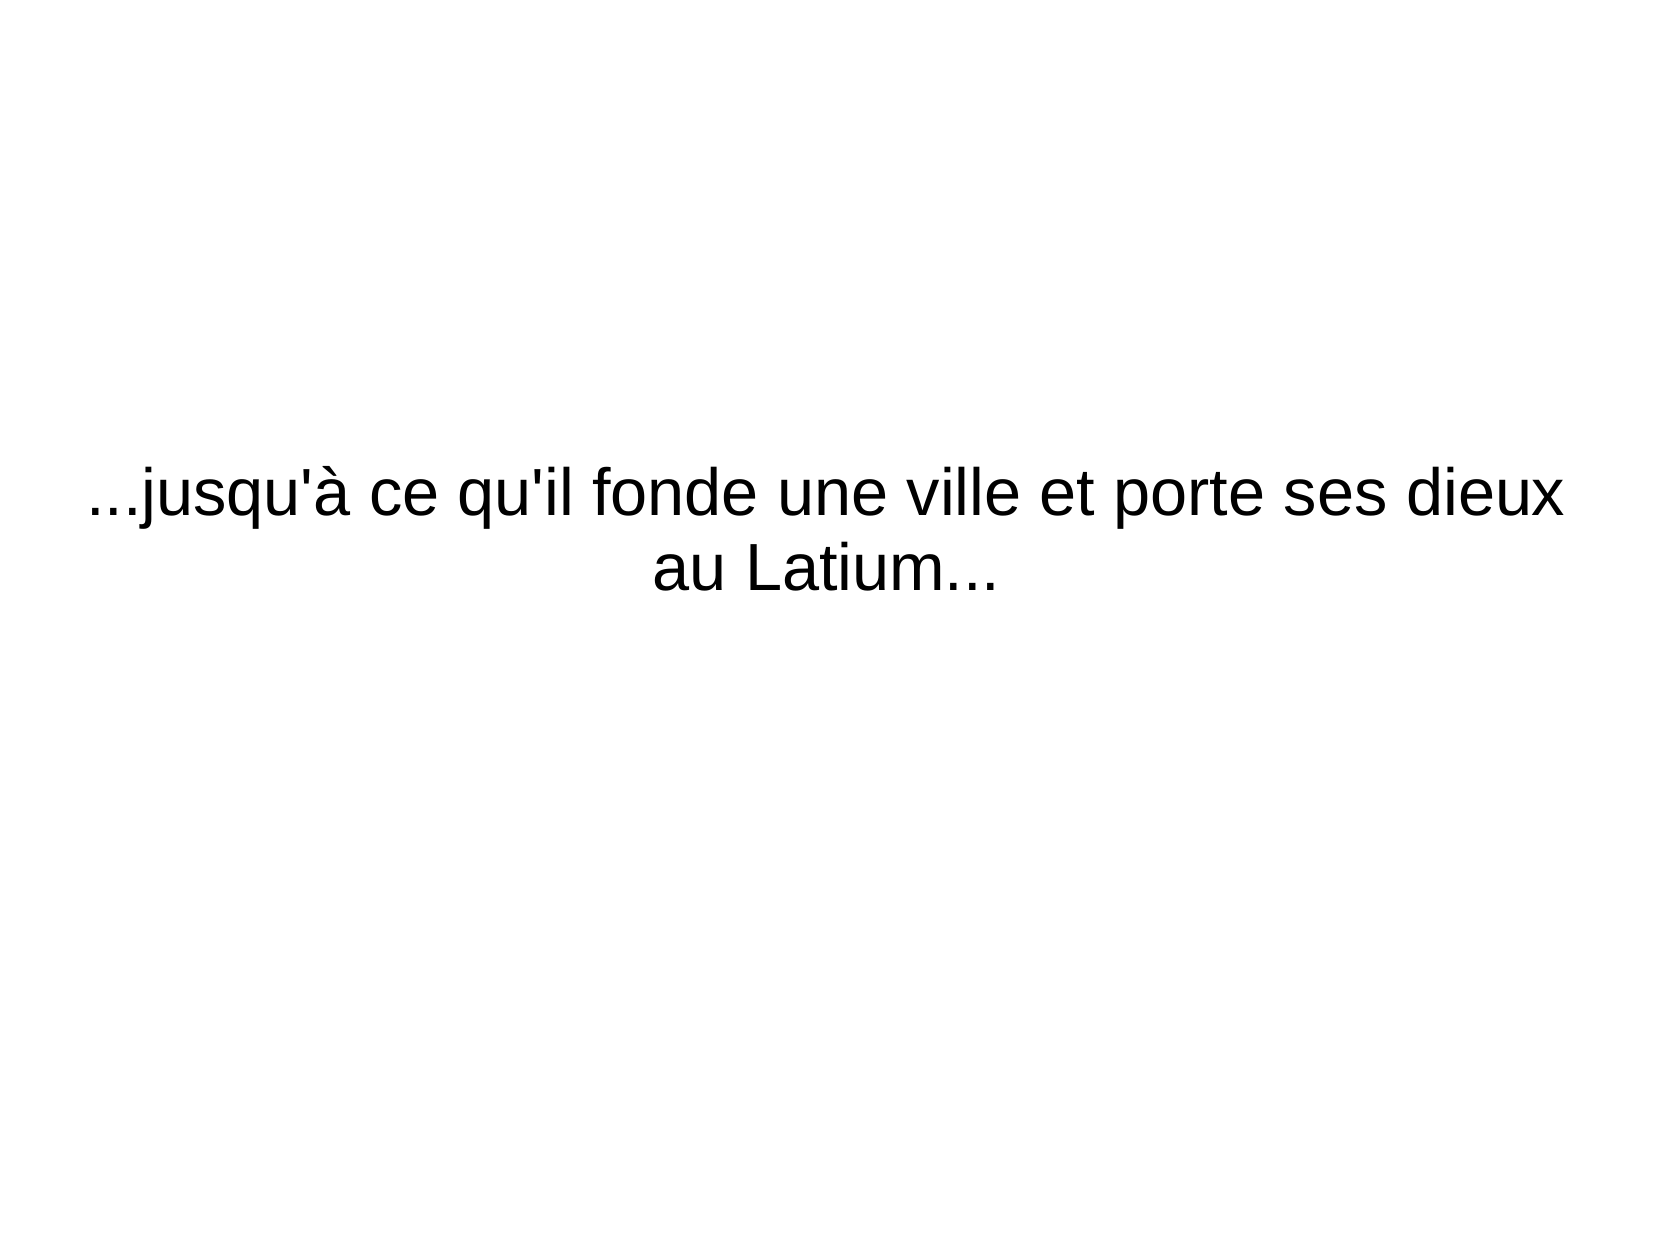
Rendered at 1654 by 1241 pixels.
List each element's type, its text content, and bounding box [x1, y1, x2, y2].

subtitle ...jusqu'à ce qu'il fonde une ville et porte ses dieux au Latium... [82, 49, 1571, 1010]
